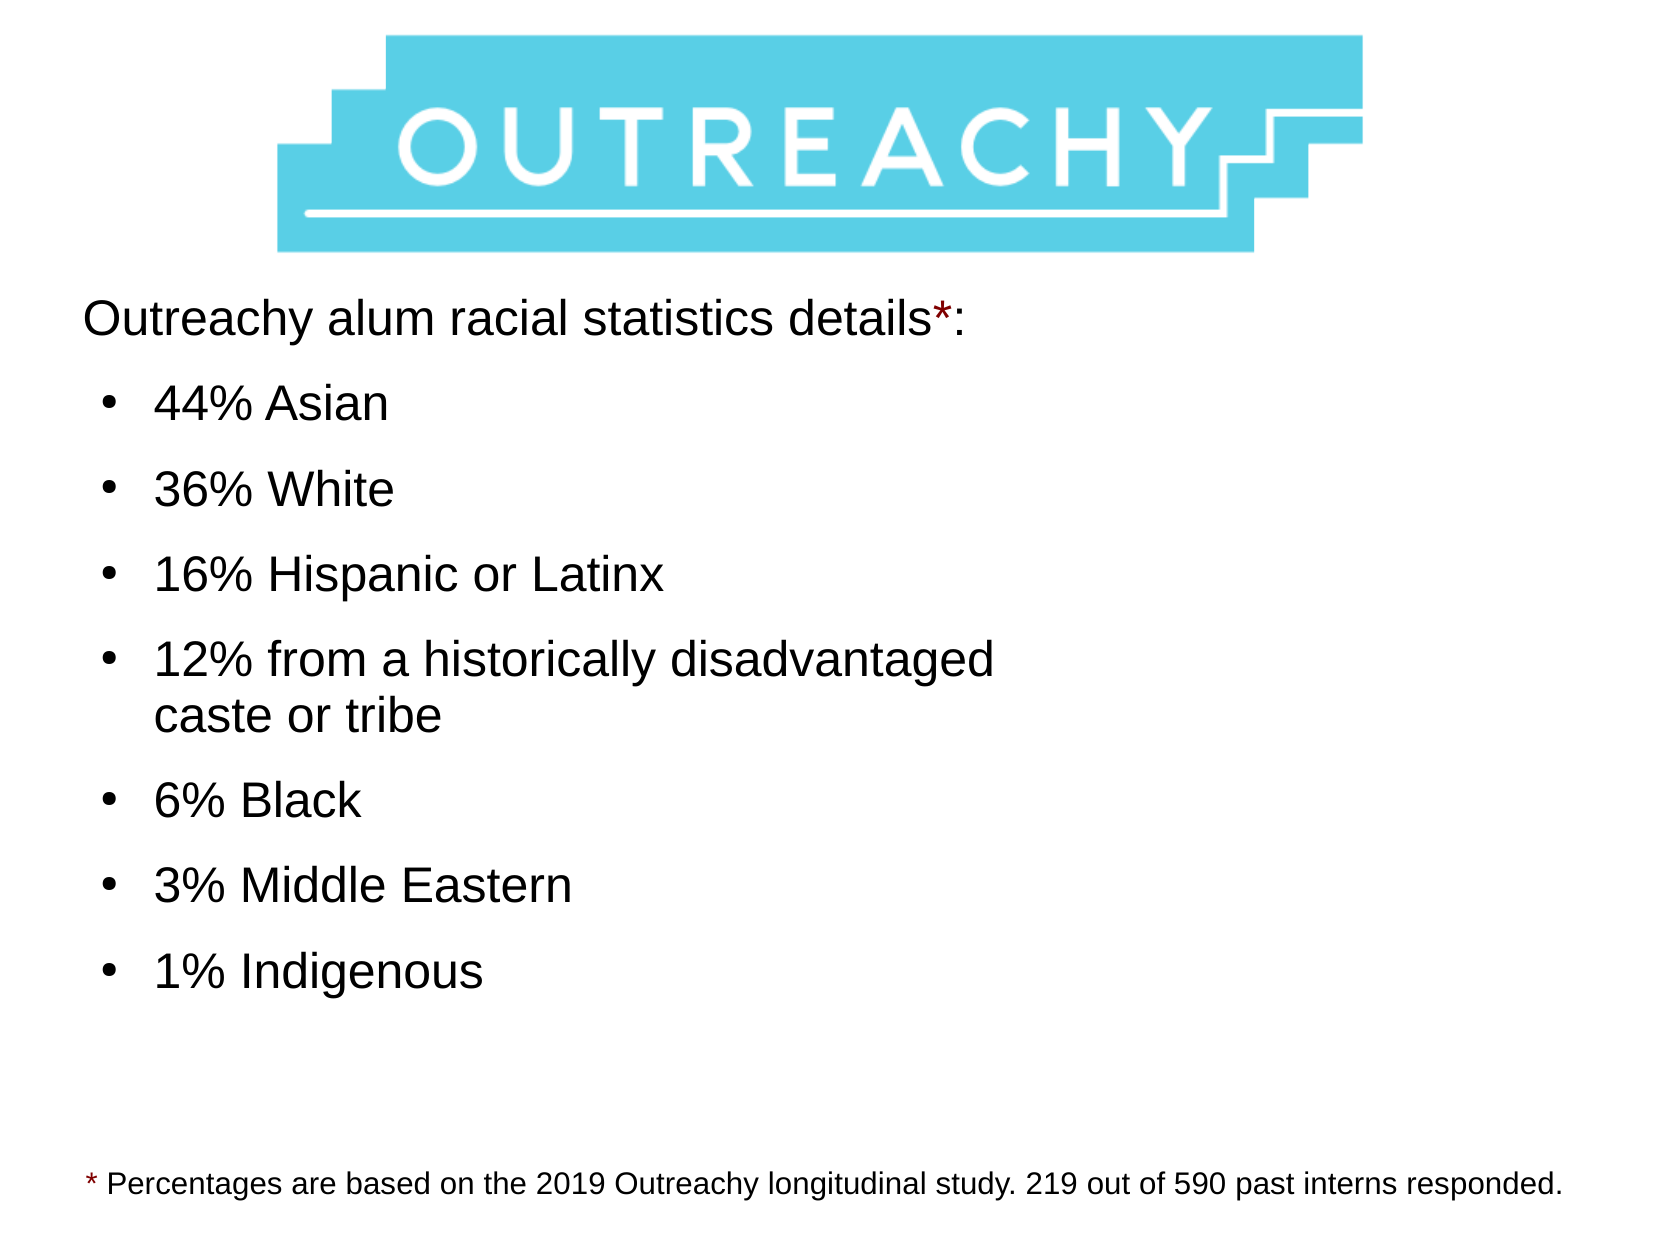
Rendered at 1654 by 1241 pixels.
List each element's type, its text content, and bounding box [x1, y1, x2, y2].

text_box * Percentages are based on the 2019 Outreachy longitudinal study. 219 out of 590 past interns responded. [70, 1158, 1606, 1211]
picture [206, 15, 1447, 270]
list Outreachy alum racial statistics details*: 44% Asian 36% White 16% Hispanic or Latinx 12% from a historically disadvantaged caste or tribe 6% Black 3% Middle Eastern 1% Indigenous [82, 290, 1066, 1111]
